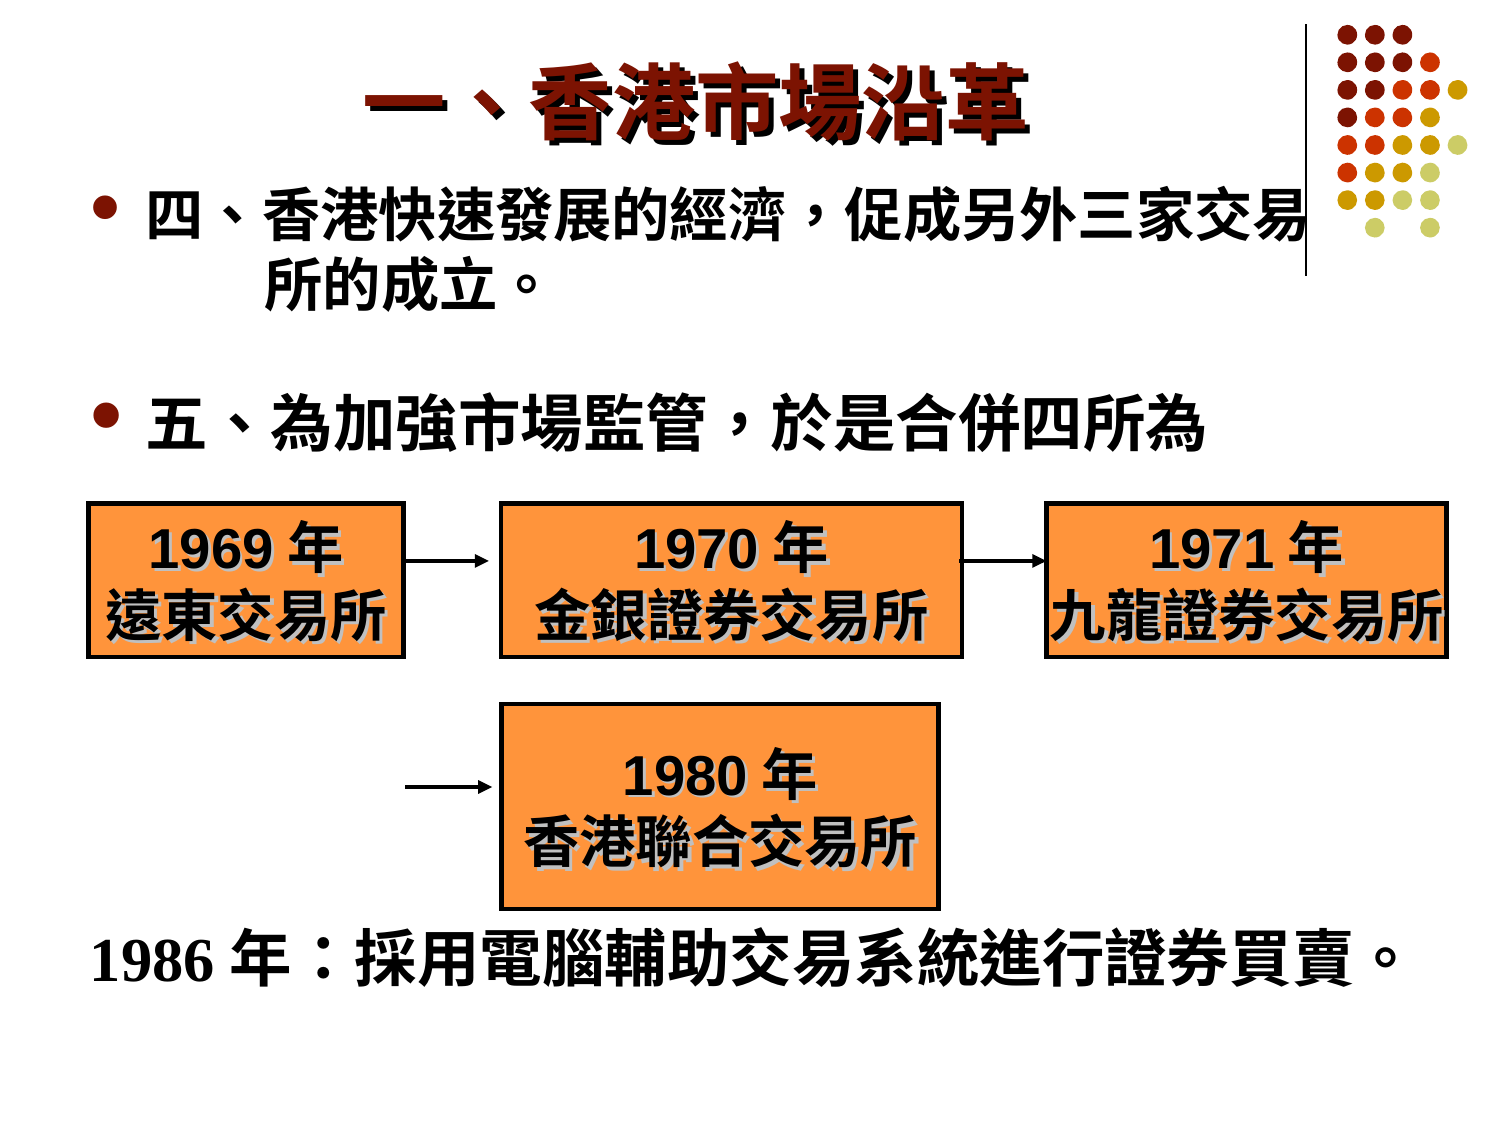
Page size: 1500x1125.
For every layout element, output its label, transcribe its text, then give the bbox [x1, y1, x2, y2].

text_box 1971年 九龍證券交易所 [1046, 503, 1447, 657]
text_box 1980年 香港聯合交易所 [501, 704, 939, 910]
text_box 1970年 金銀證券交易所 [501, 503, 963, 657]
title 一、香港市場沿革 [76, 0, 1315, 158]
text_box 1969年 遠東交易所 [88, 503, 404, 657]
list 四、香港快速發展的經濟，促成另外三家交易 所的成立。 五、為加強市場監管，於是合併四所為 1986年：採用電腦輔助交易系統進行證券買賣。 [74, 184, 1459, 1006]
